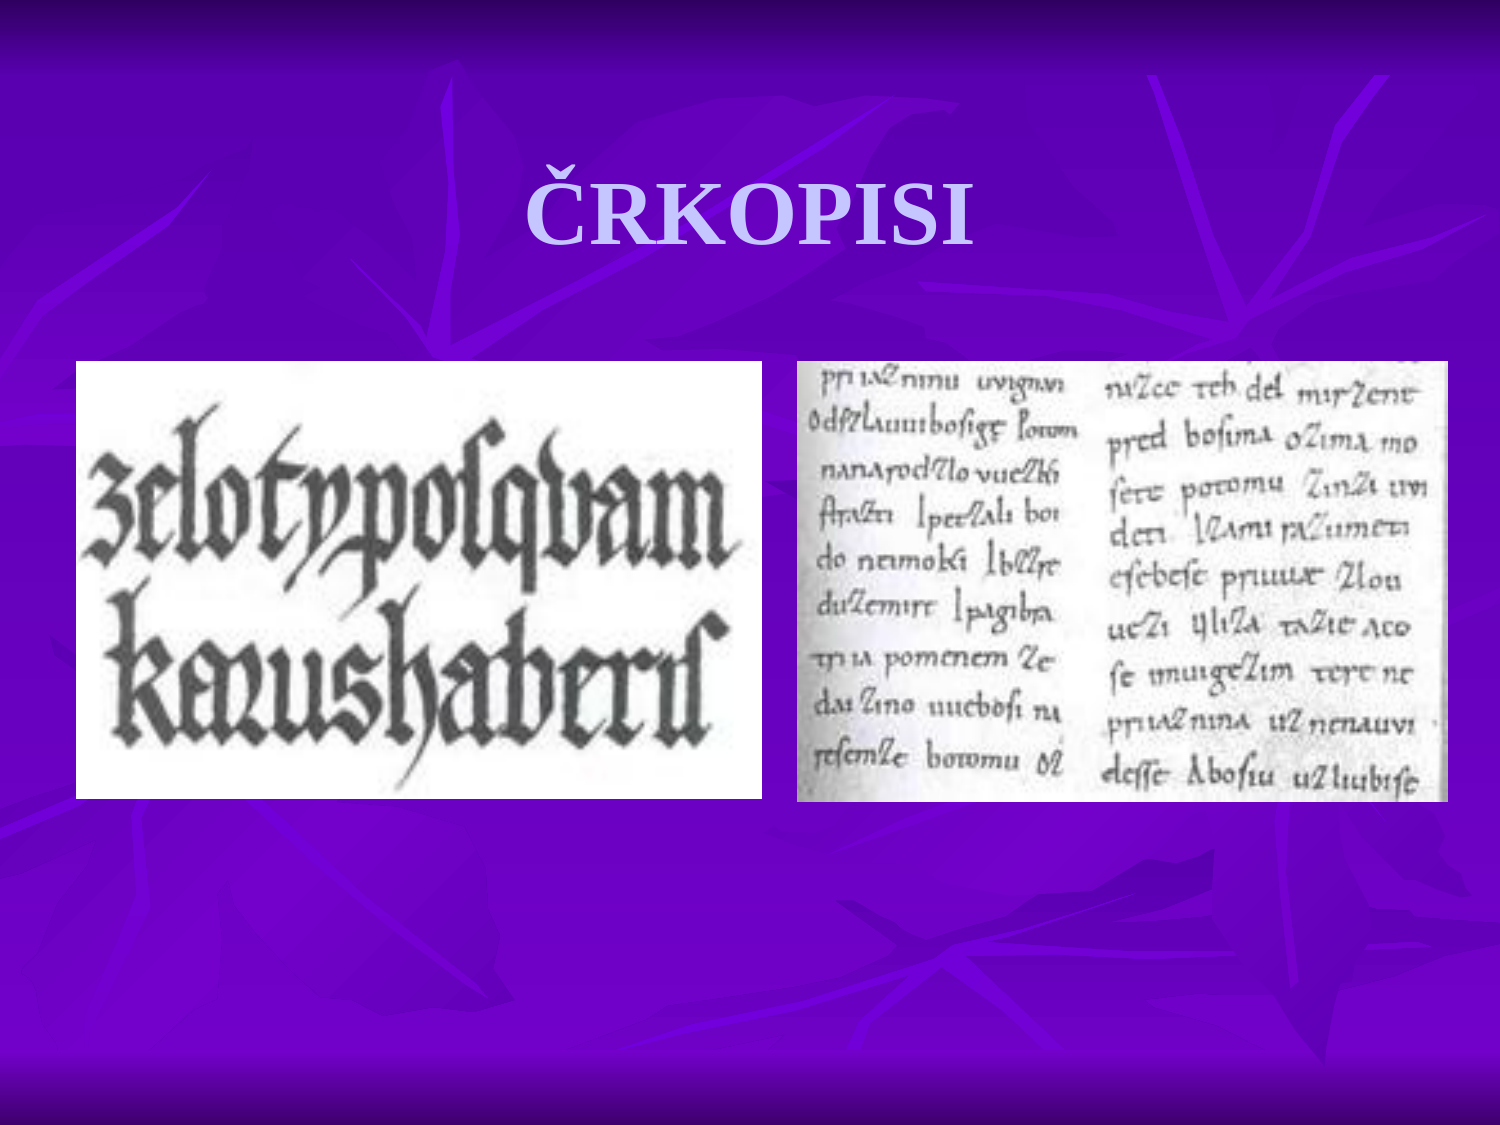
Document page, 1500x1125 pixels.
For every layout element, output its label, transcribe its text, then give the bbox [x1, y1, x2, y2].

picture [797, 361, 1448, 802]
title ČRKOPISI [75, 125, 1425, 291]
picture [76, 361, 762, 799]
